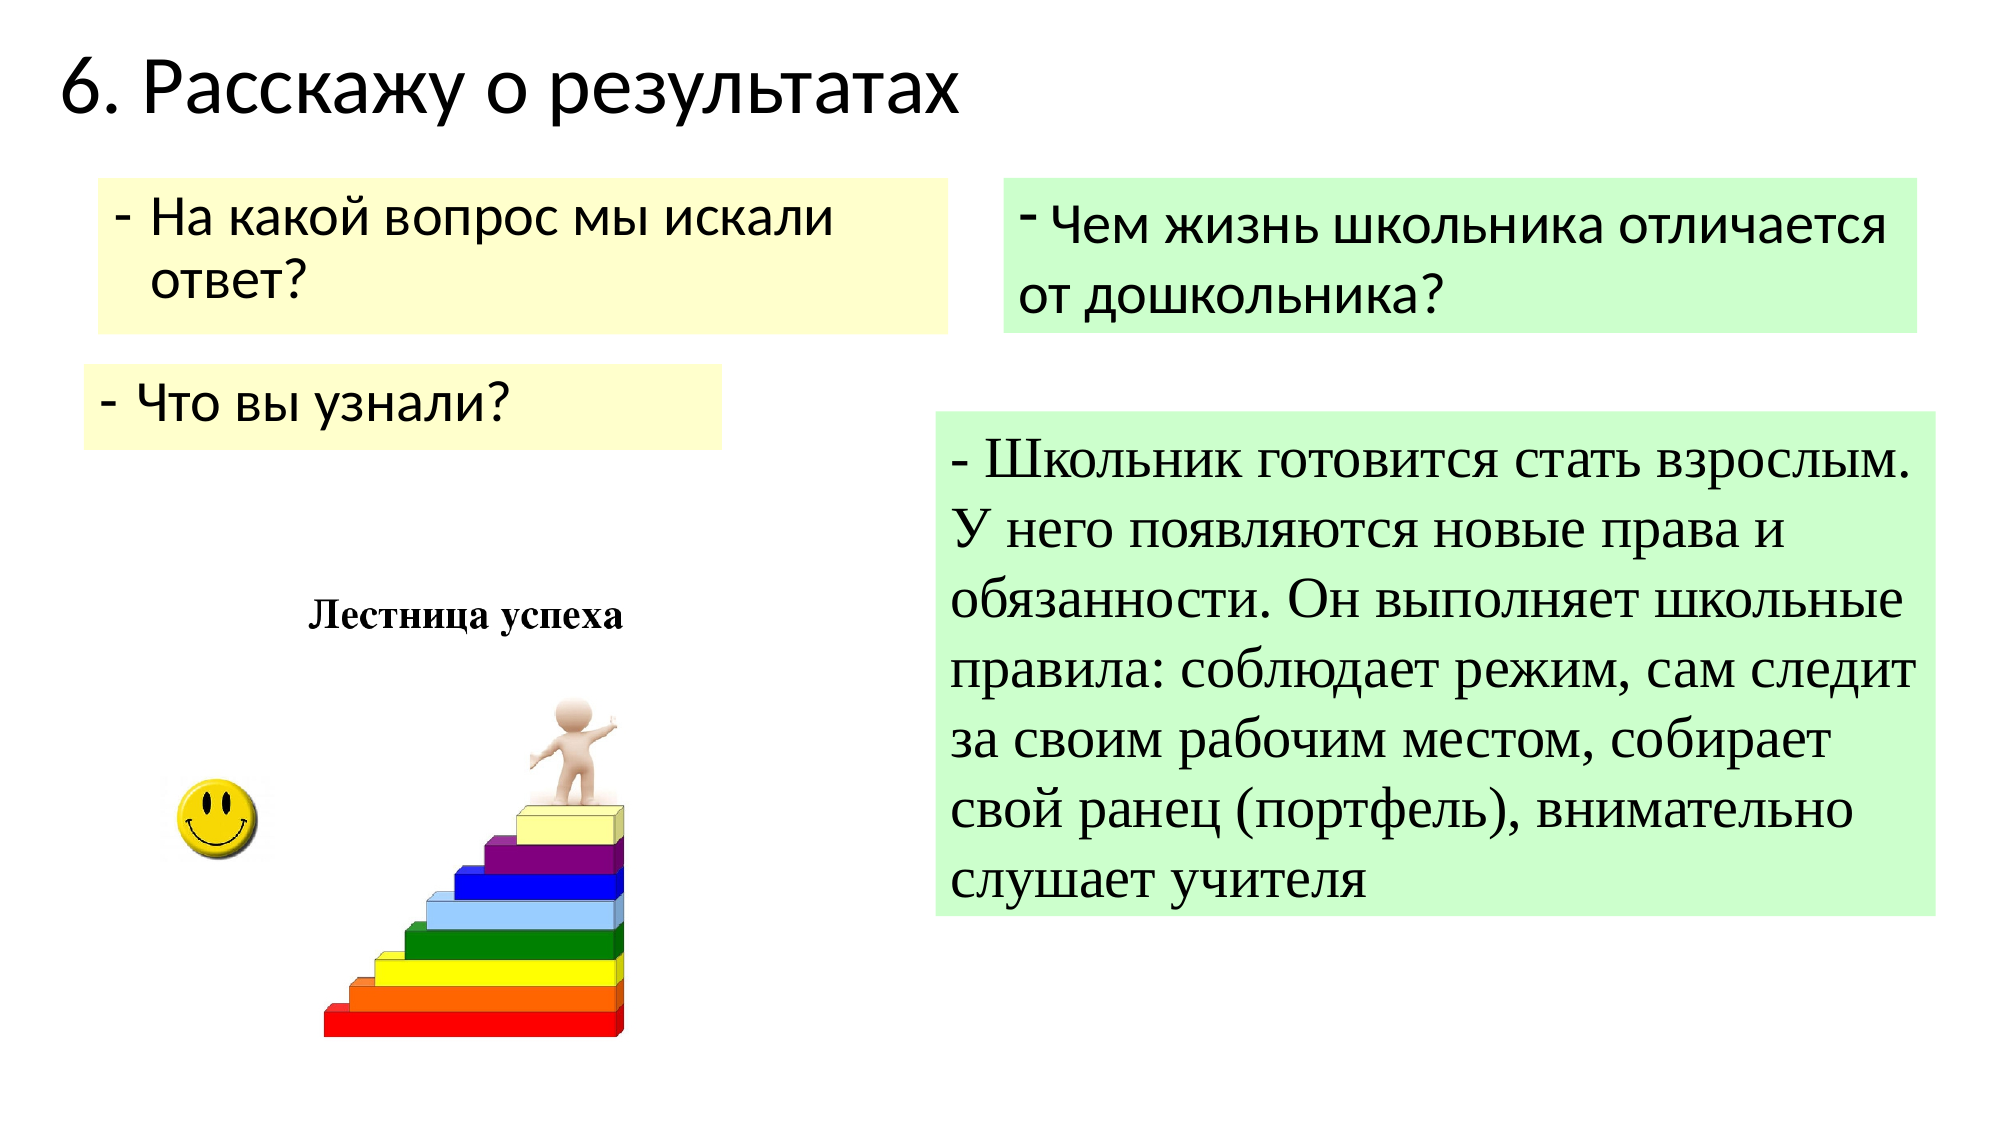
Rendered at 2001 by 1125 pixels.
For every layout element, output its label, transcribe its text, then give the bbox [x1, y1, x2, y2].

text_box Что вы узнали? [83, 364, 722, 450]
text_box - Школьник готовится стать взрослым. У него появляются новые права и обязанности. Он выполняет школьные правила: соблюдает режим, сам следит за своим рабочим местом, собирает свой ранец (портфель), внимательно слушает учителя [935, 411, 1936, 917]
picture [123, 562, 808, 1076]
text_box Чем жизнь школьника отличается от дошкольника? [1003, 177, 1918, 333]
list На какой вопрос мы искали ответ? [98, 178, 949, 335]
title 6. Расскажу о результатах [44, 27, 1770, 147]
